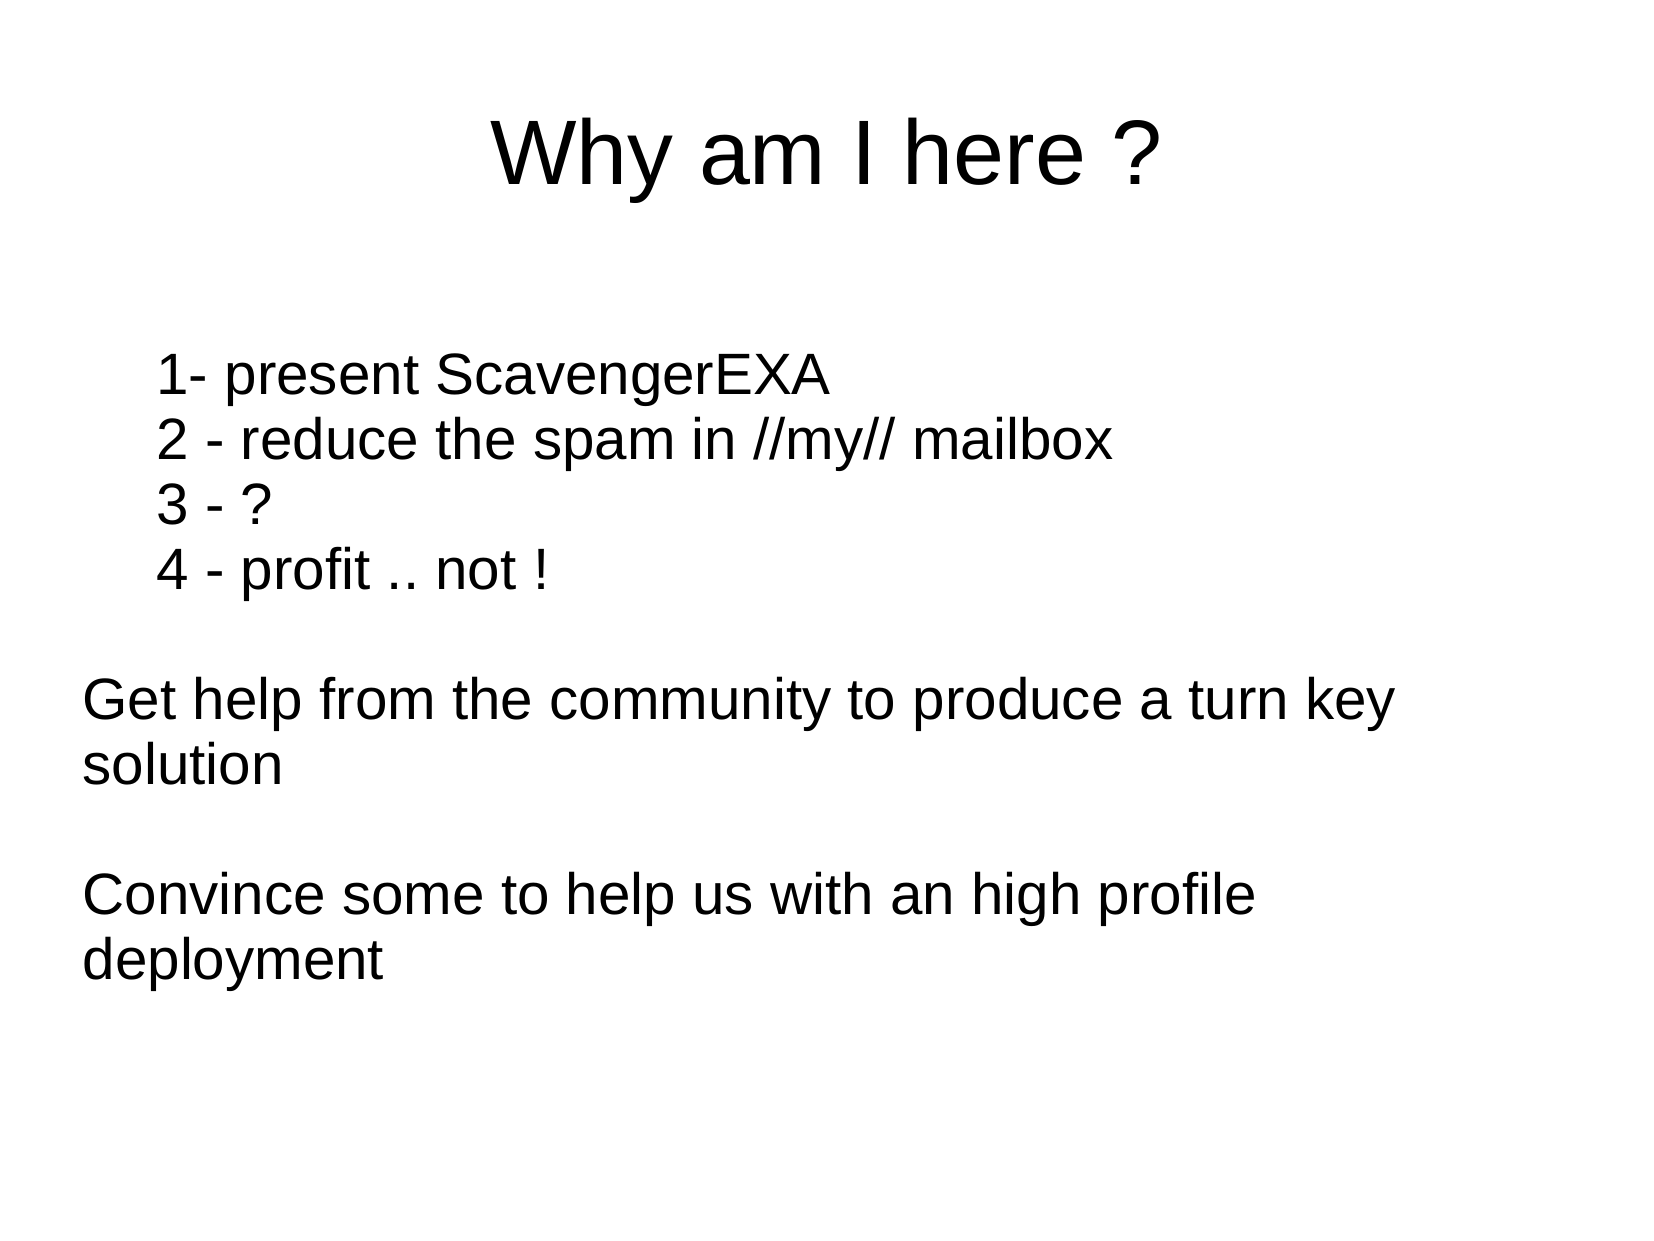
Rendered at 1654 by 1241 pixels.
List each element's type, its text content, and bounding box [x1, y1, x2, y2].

subtitle 1- present ScavengerEXA 2 - reduce the spam in //my// mailbox 3 - ? 4 - profit .. not ! Get help from the community to produce a turn key solution Convince some to help us with an high profile deployment [82, 297, 1571, 1102]
title Why am I here ? [82, 56, 1571, 250]
